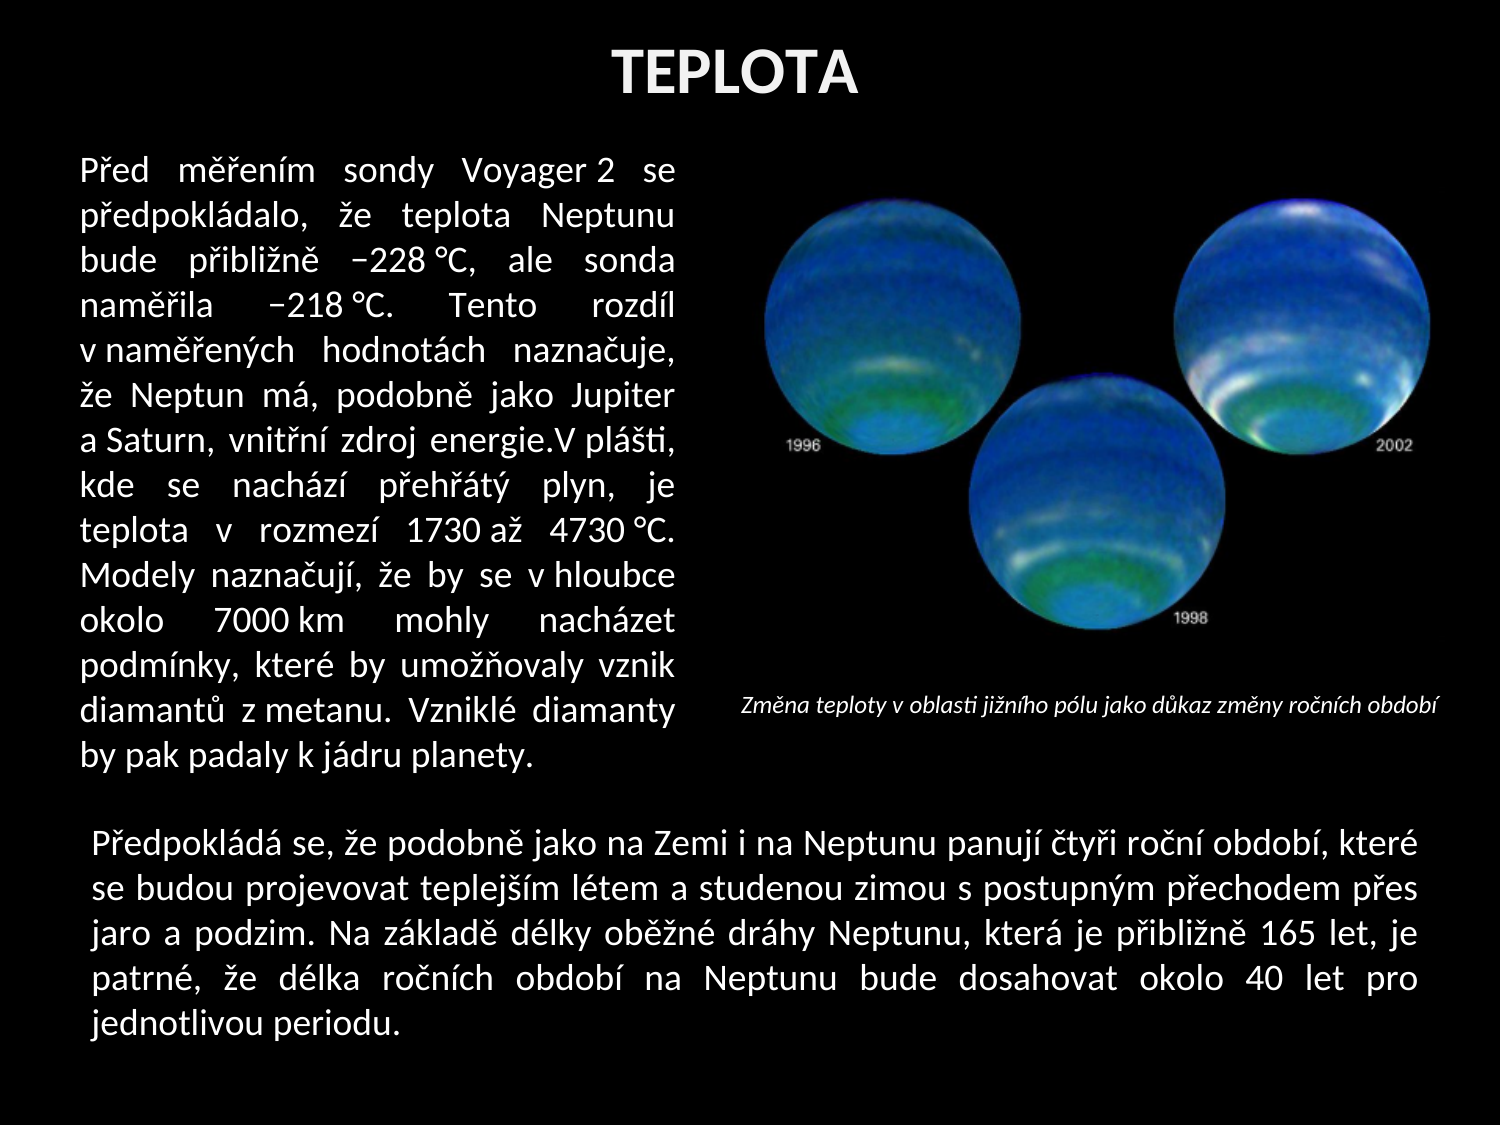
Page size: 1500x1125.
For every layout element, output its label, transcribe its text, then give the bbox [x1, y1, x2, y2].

text_box Změna teploty v oblasti jižního pólu jako důkaz změny ročních období [726, 680, 1477, 727]
picture [738, 172, 1460, 646]
text_box Předpokládá se, že podobně jako na Zemi i na Neptunu panují čtyři roční období, které se budou projevovat teplejším létem a studenou zimou s postupným přechodem přes jaro a podzim. Na základě délky oběžné dráhy Neptunu, která je přibližně 165 let, je patrné, že délka ročních období na Neptunu bude dosahovat okolo 40 let pro jednotlivou periodu. [76, 810, 1436, 1052]
text_box TEPLOTA [596, 18, 875, 115]
text_box Před měřením sondy Voyager 2 se předpokládalo, že teplota Neptunu bude přibližně −228 °C, ale sonda naměřila −218 °C. Tento rozdíl v naměřených hodnotách naznačuje, že Neptun má, podobně jako Jupiter a Saturn, vnitřní zdroj energie.V plášti, kde se nachází přehřátý plyn, je teplota v rozmezí 1730 až 4730 °C. Modely naznačují, že by se v hloubce okolo 7000 km mohly nacházet podmínky, které by umožňovaly vznik diamantů z metanu. Vzniklé diamanty by pak padaly k jádru planety. [64, 137, 691, 783]
